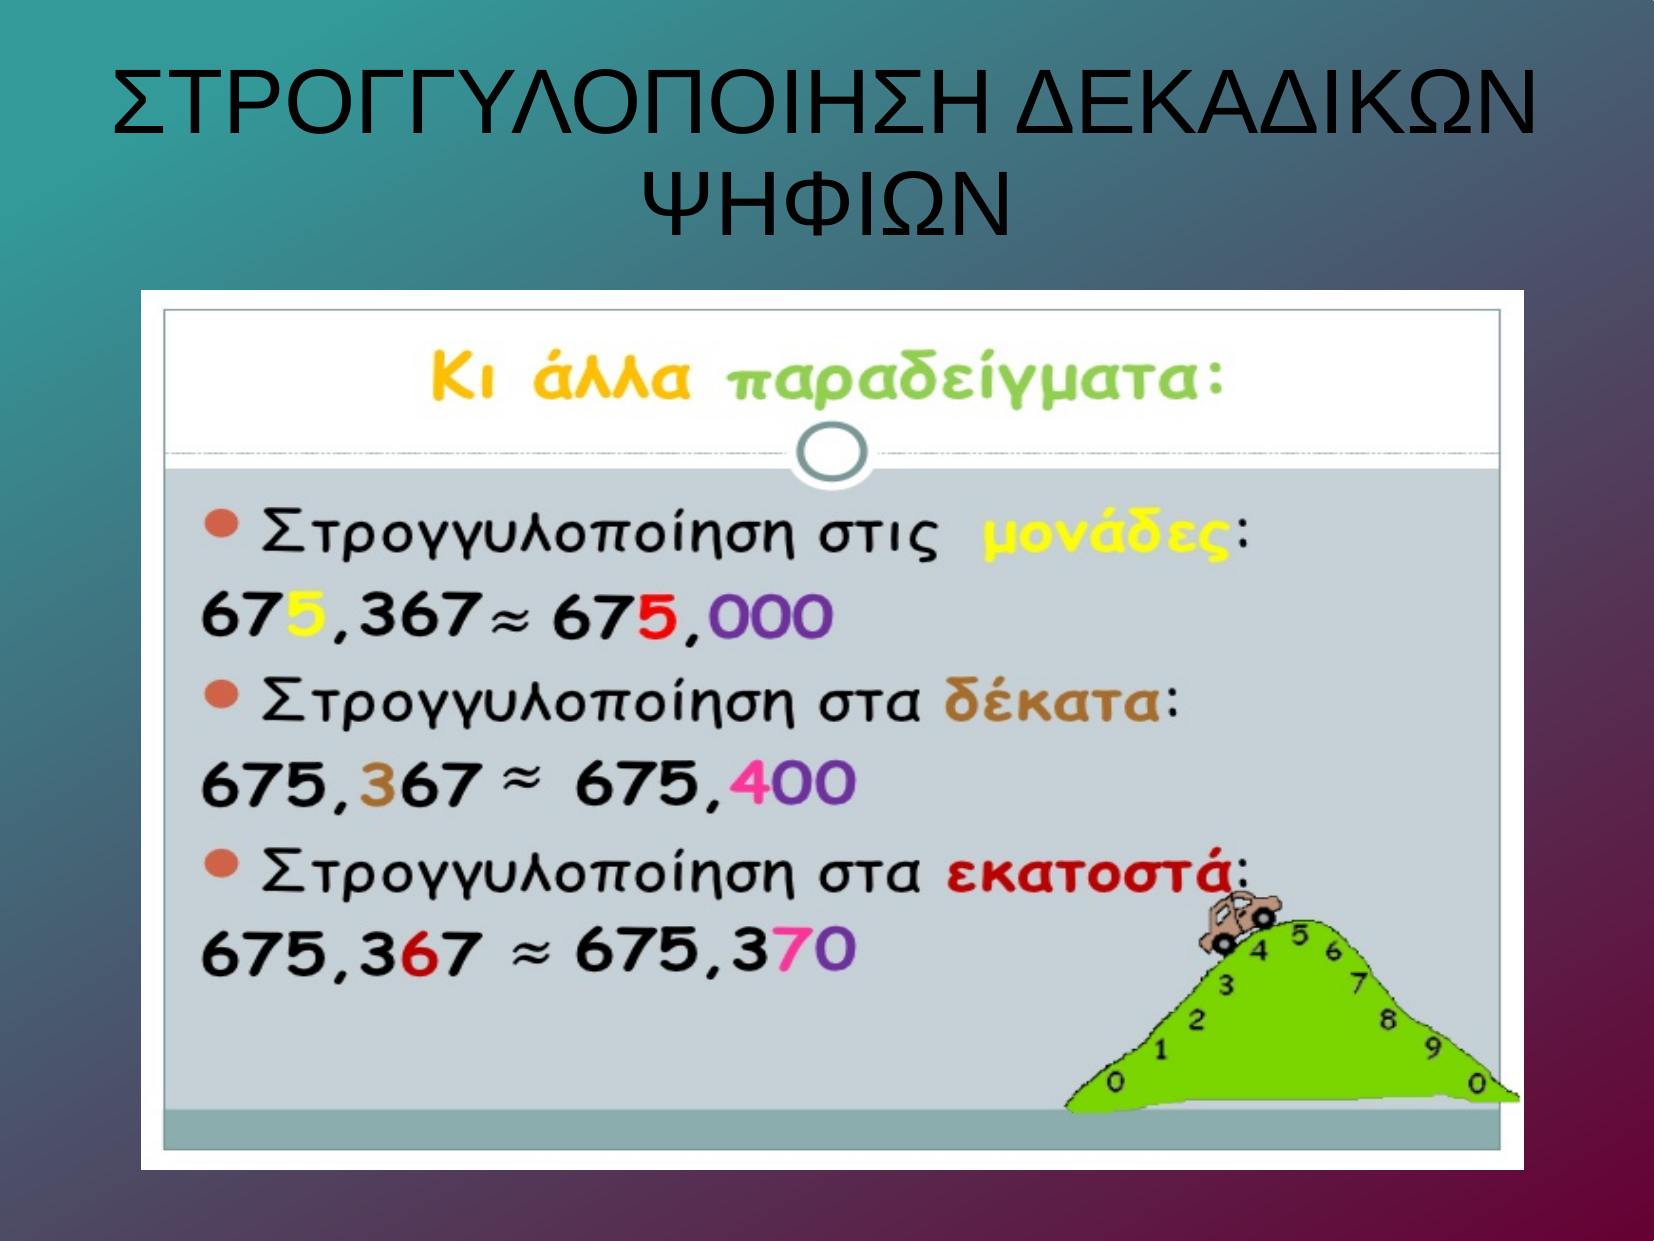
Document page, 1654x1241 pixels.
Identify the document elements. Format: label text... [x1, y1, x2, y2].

picture [141, 290, 1524, 1170]
title ΣΤΡΟΓΓΥΛΟΠΟΙΗΣΗ ΔΕΚΑΔΙΚΩΝ ΨΗΦΙΩΝ [82, 49, 1571, 257]
